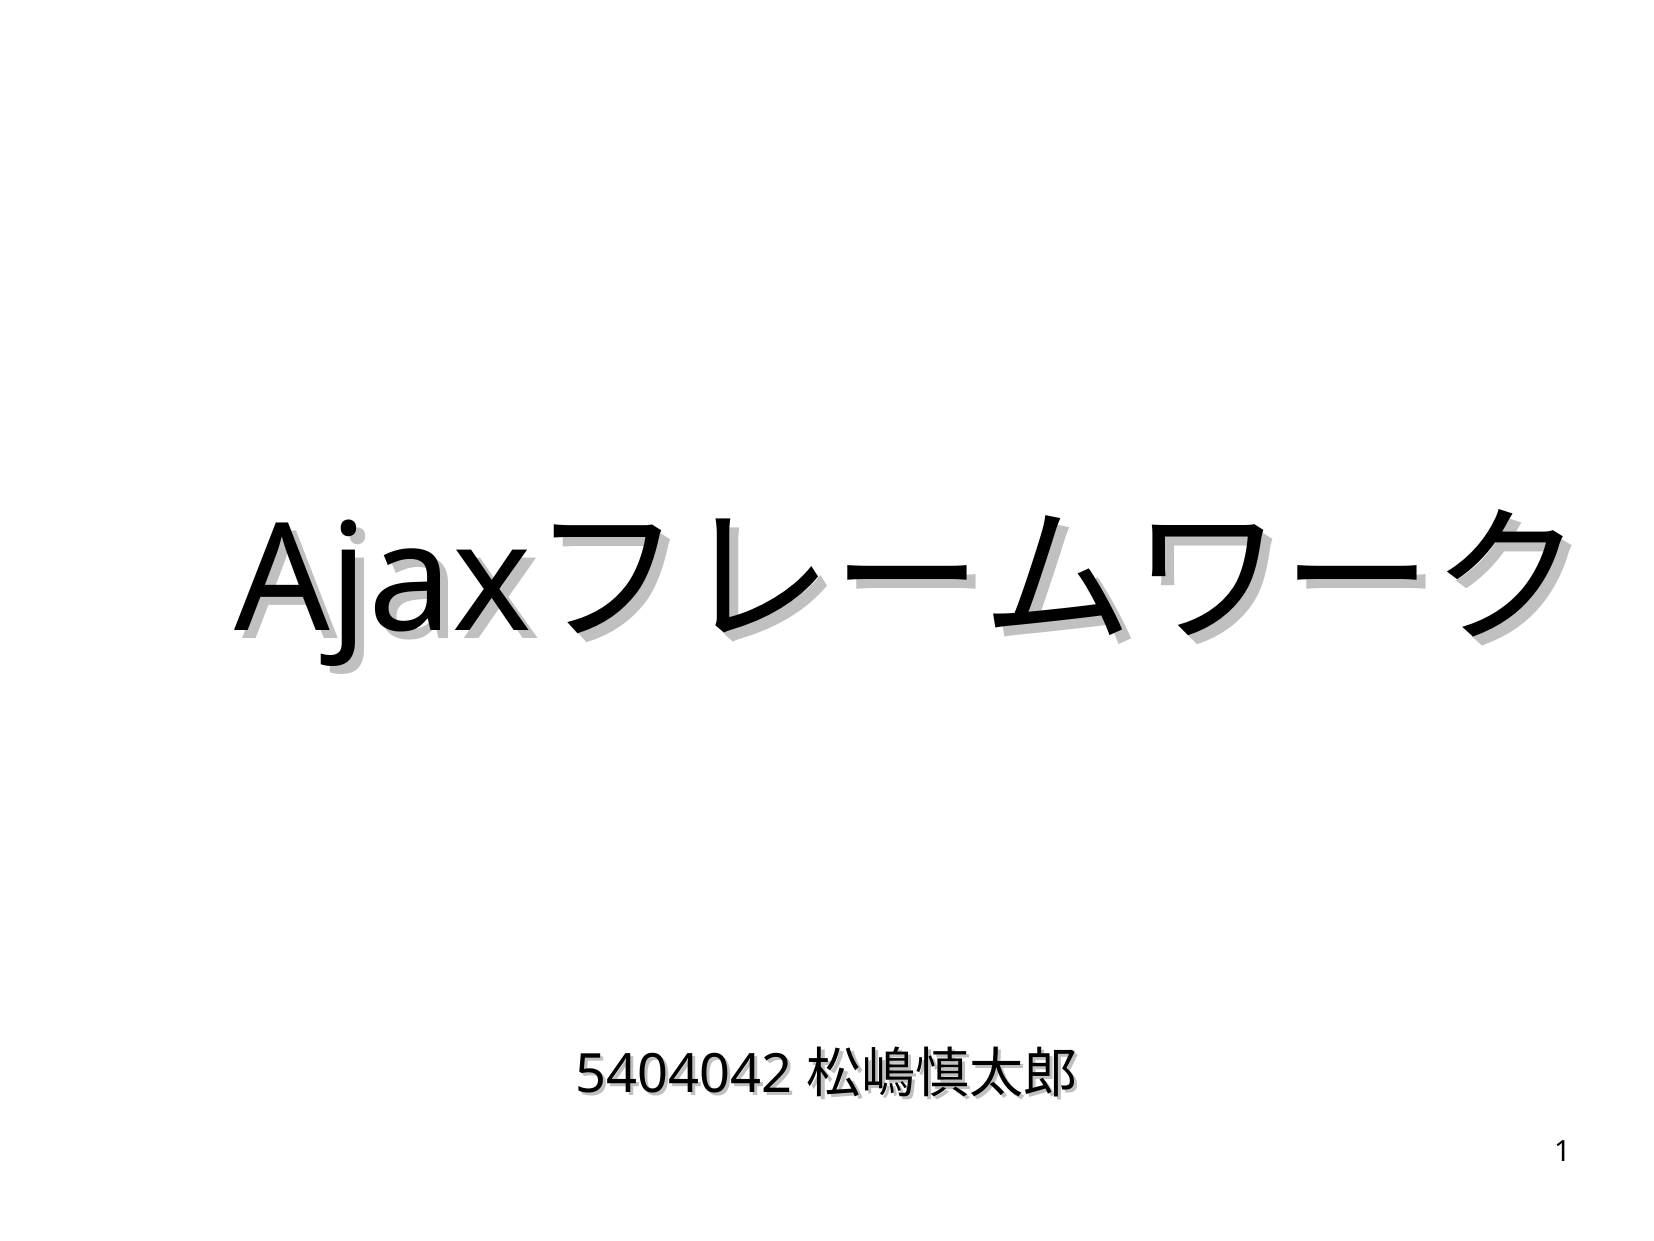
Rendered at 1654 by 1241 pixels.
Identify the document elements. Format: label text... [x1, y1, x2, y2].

text_box Ajaxフレームワーク [219, 448, 1457, 629]
text_box 5404042 松嶋慎太郎 [561, 1021, 1113, 1097]
